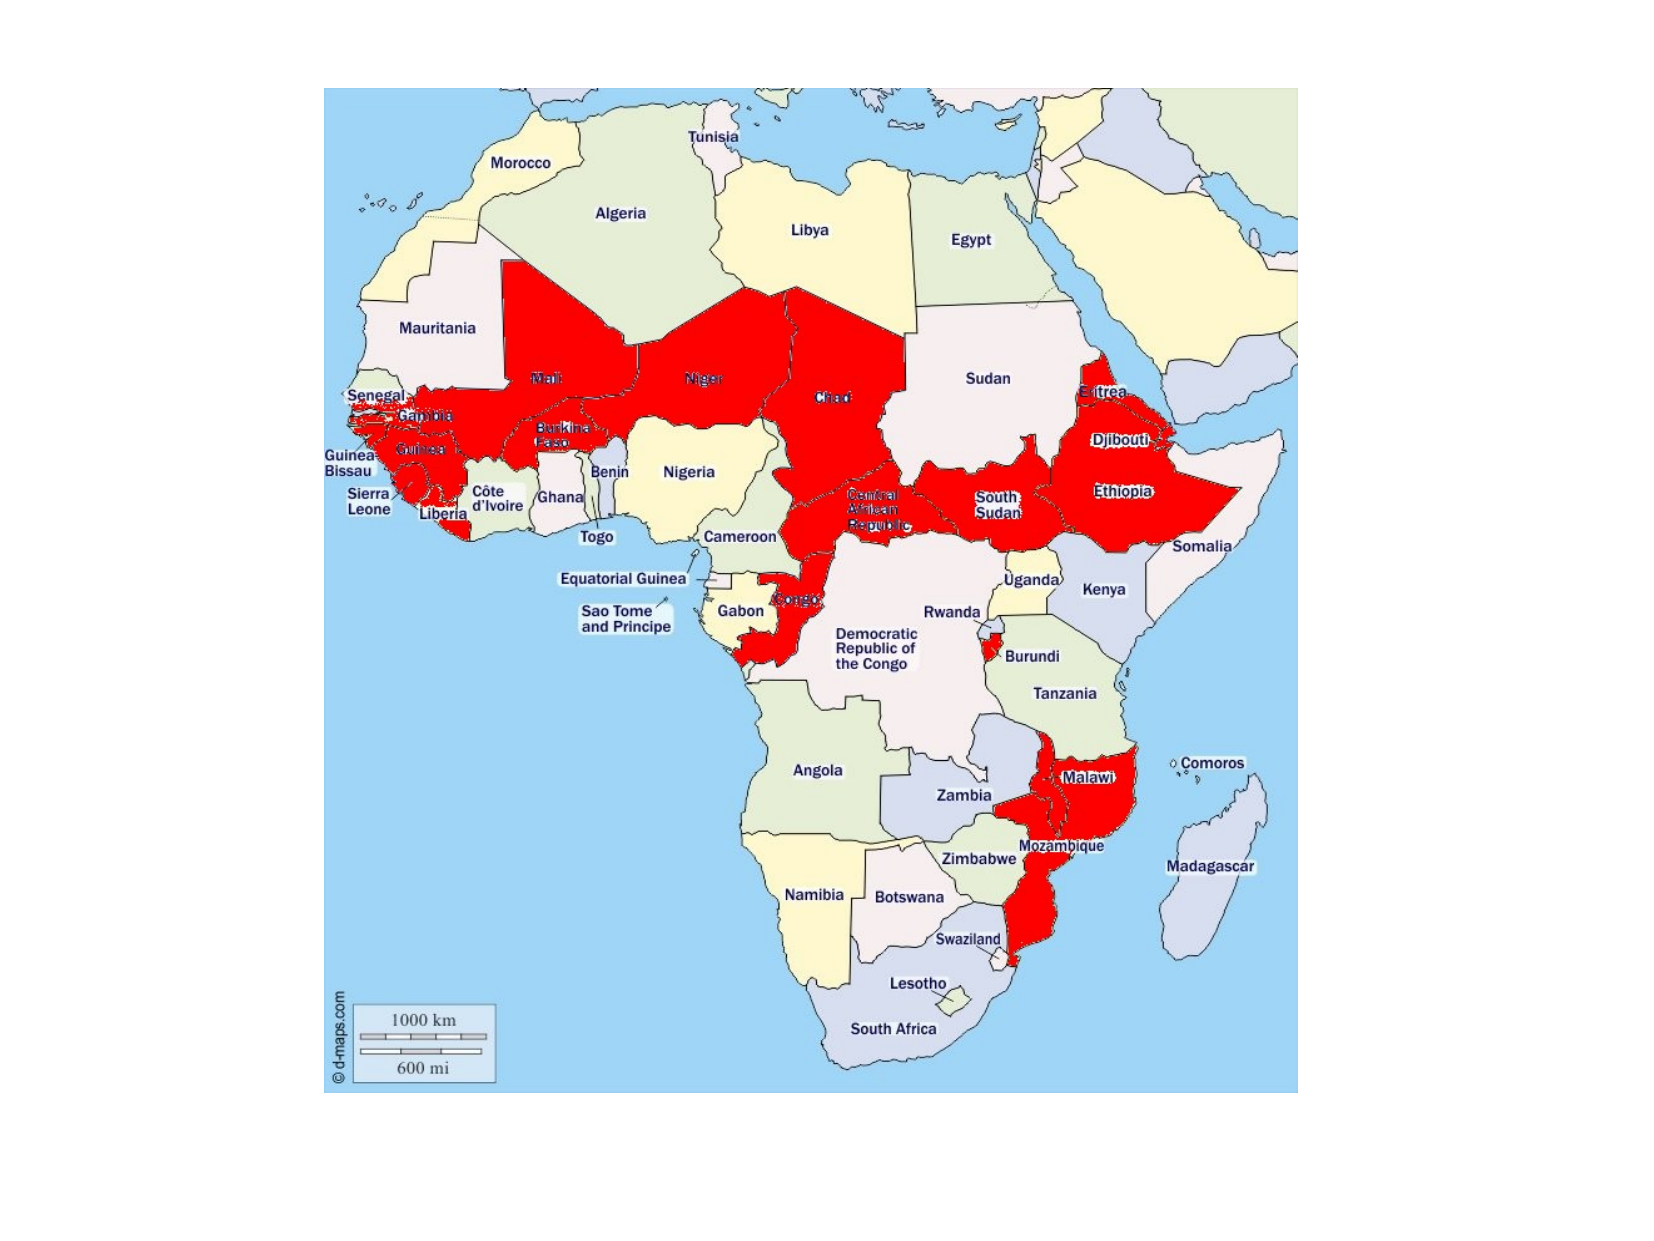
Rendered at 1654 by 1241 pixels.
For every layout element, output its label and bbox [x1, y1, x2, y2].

picture [324, 88, 1298, 1093]
